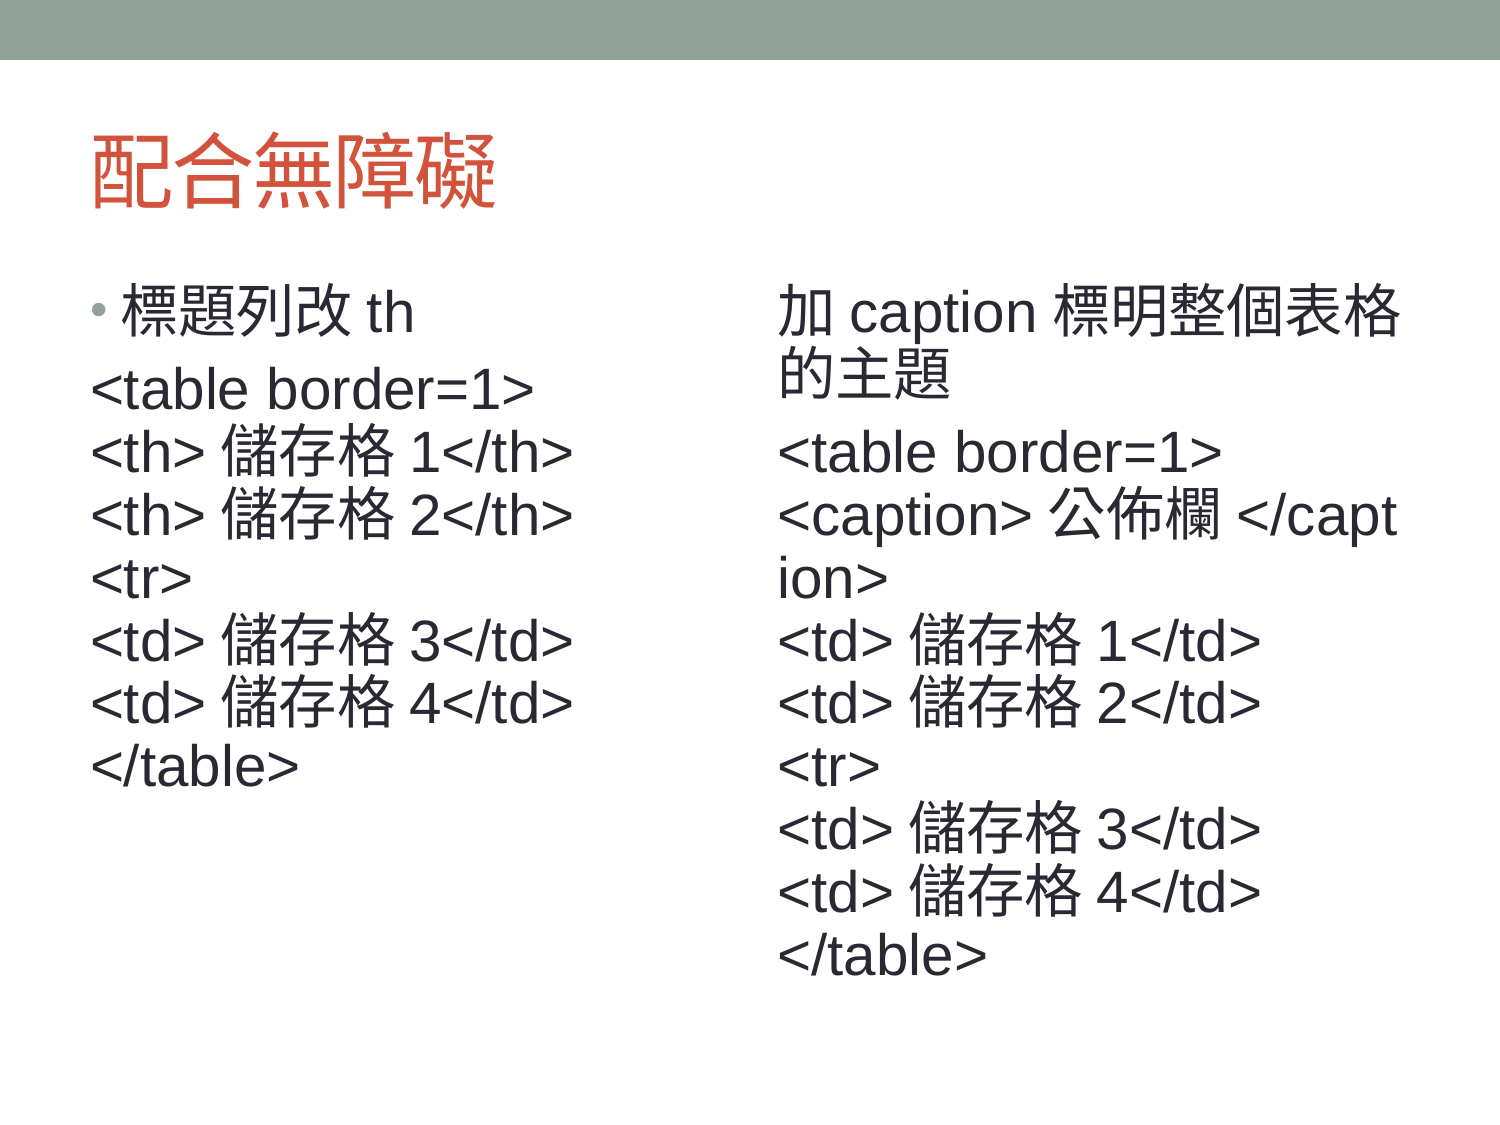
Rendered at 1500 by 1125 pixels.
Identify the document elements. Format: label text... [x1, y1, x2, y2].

list 標題列改th <table border=1> <th>儲存格1</th> <th>儲存格2</th> <tr> <td>儲存格3</td> <td>儲存格4</td> </table> [75, 274, 738, 1049]
list 加caption標明整個表格的主題 <table border=1> <caption>公佈欄</caption> <td>儲存格1</td> <td>儲存格2</td> <tr> <td>儲存格3</td> <td>儲存格4</td> </table> [762, 274, 1426, 1049]
title 配合無障礙 [75, 87, 1426, 251]
